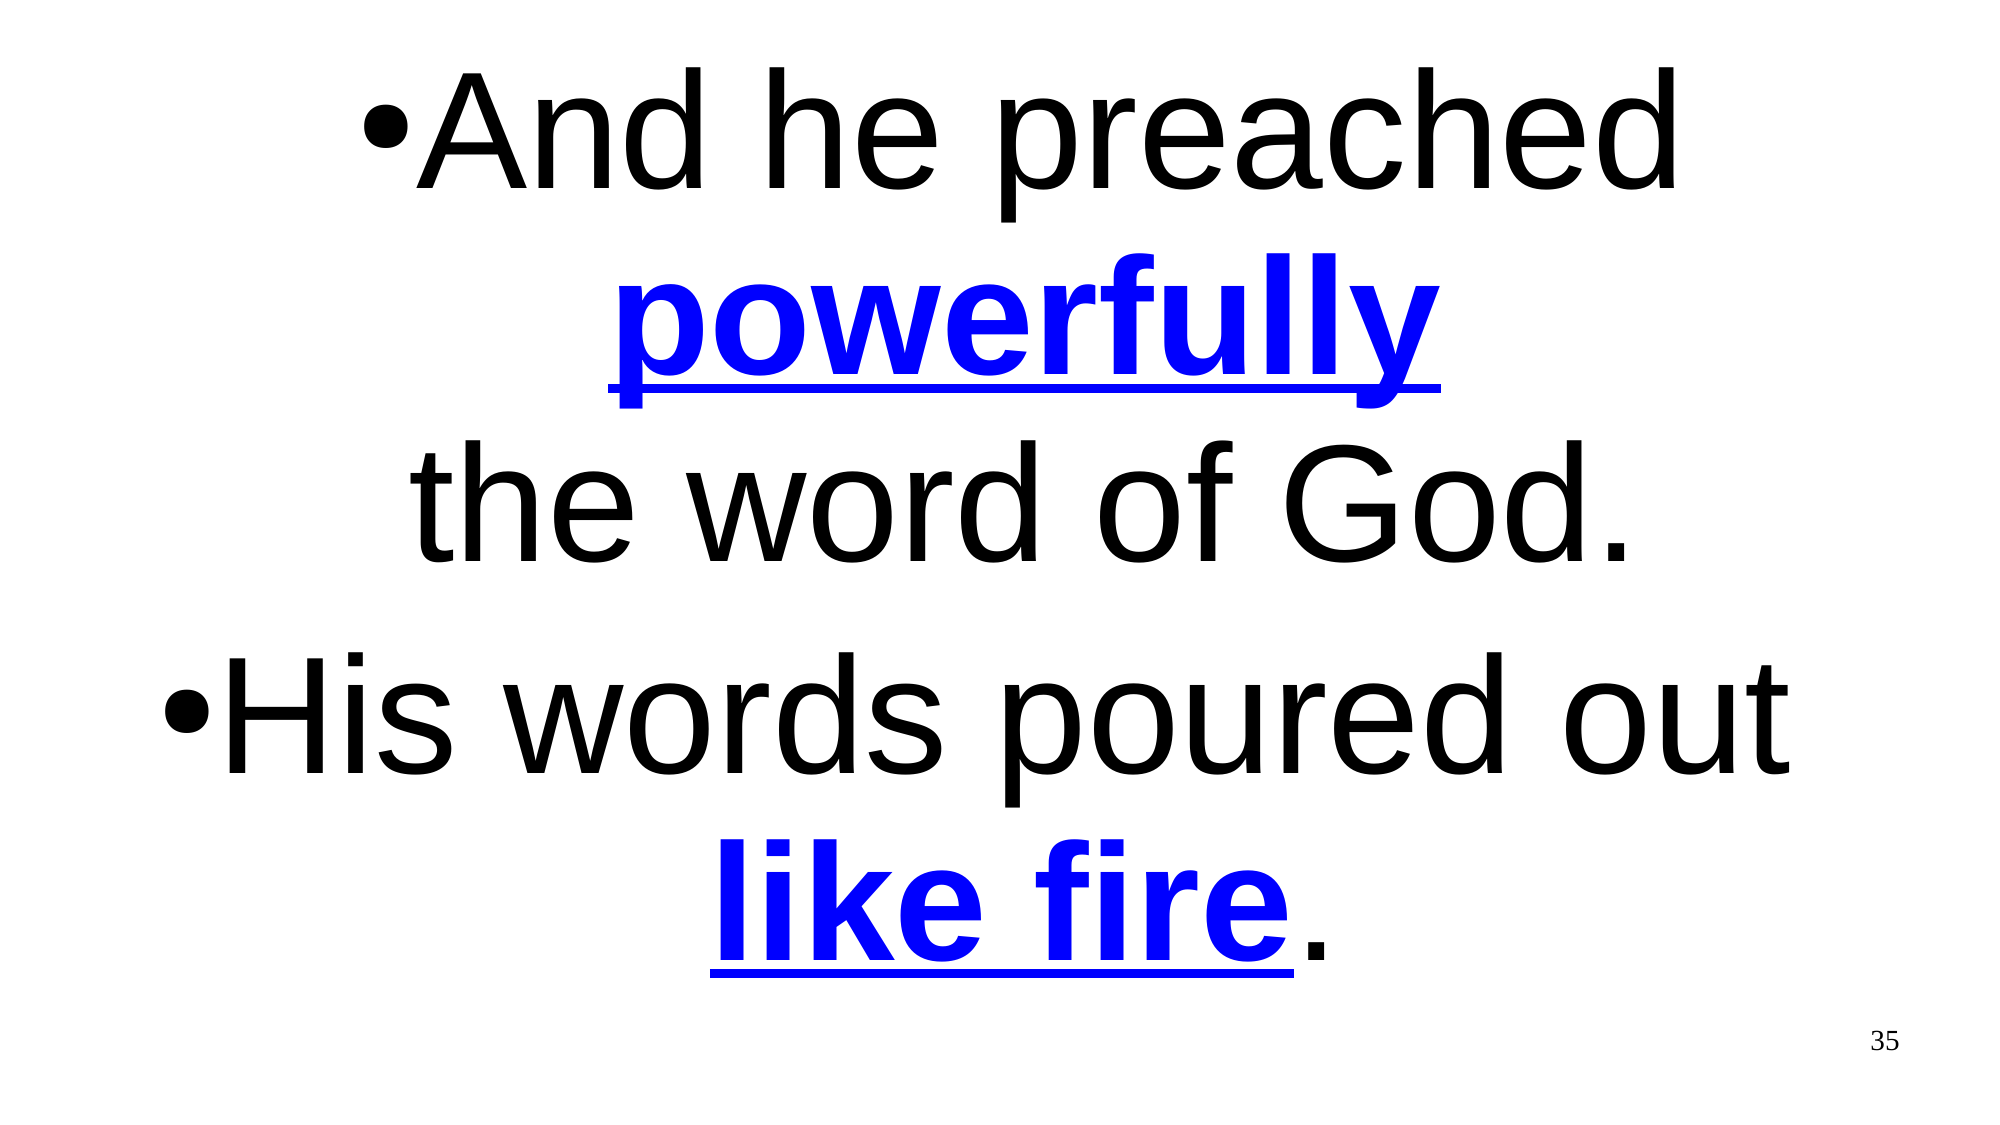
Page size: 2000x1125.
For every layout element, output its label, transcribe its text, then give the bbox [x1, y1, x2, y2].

list And he preached powerfully the word of God. His words poured out like fire. [37, 37, 1988, 1088]
